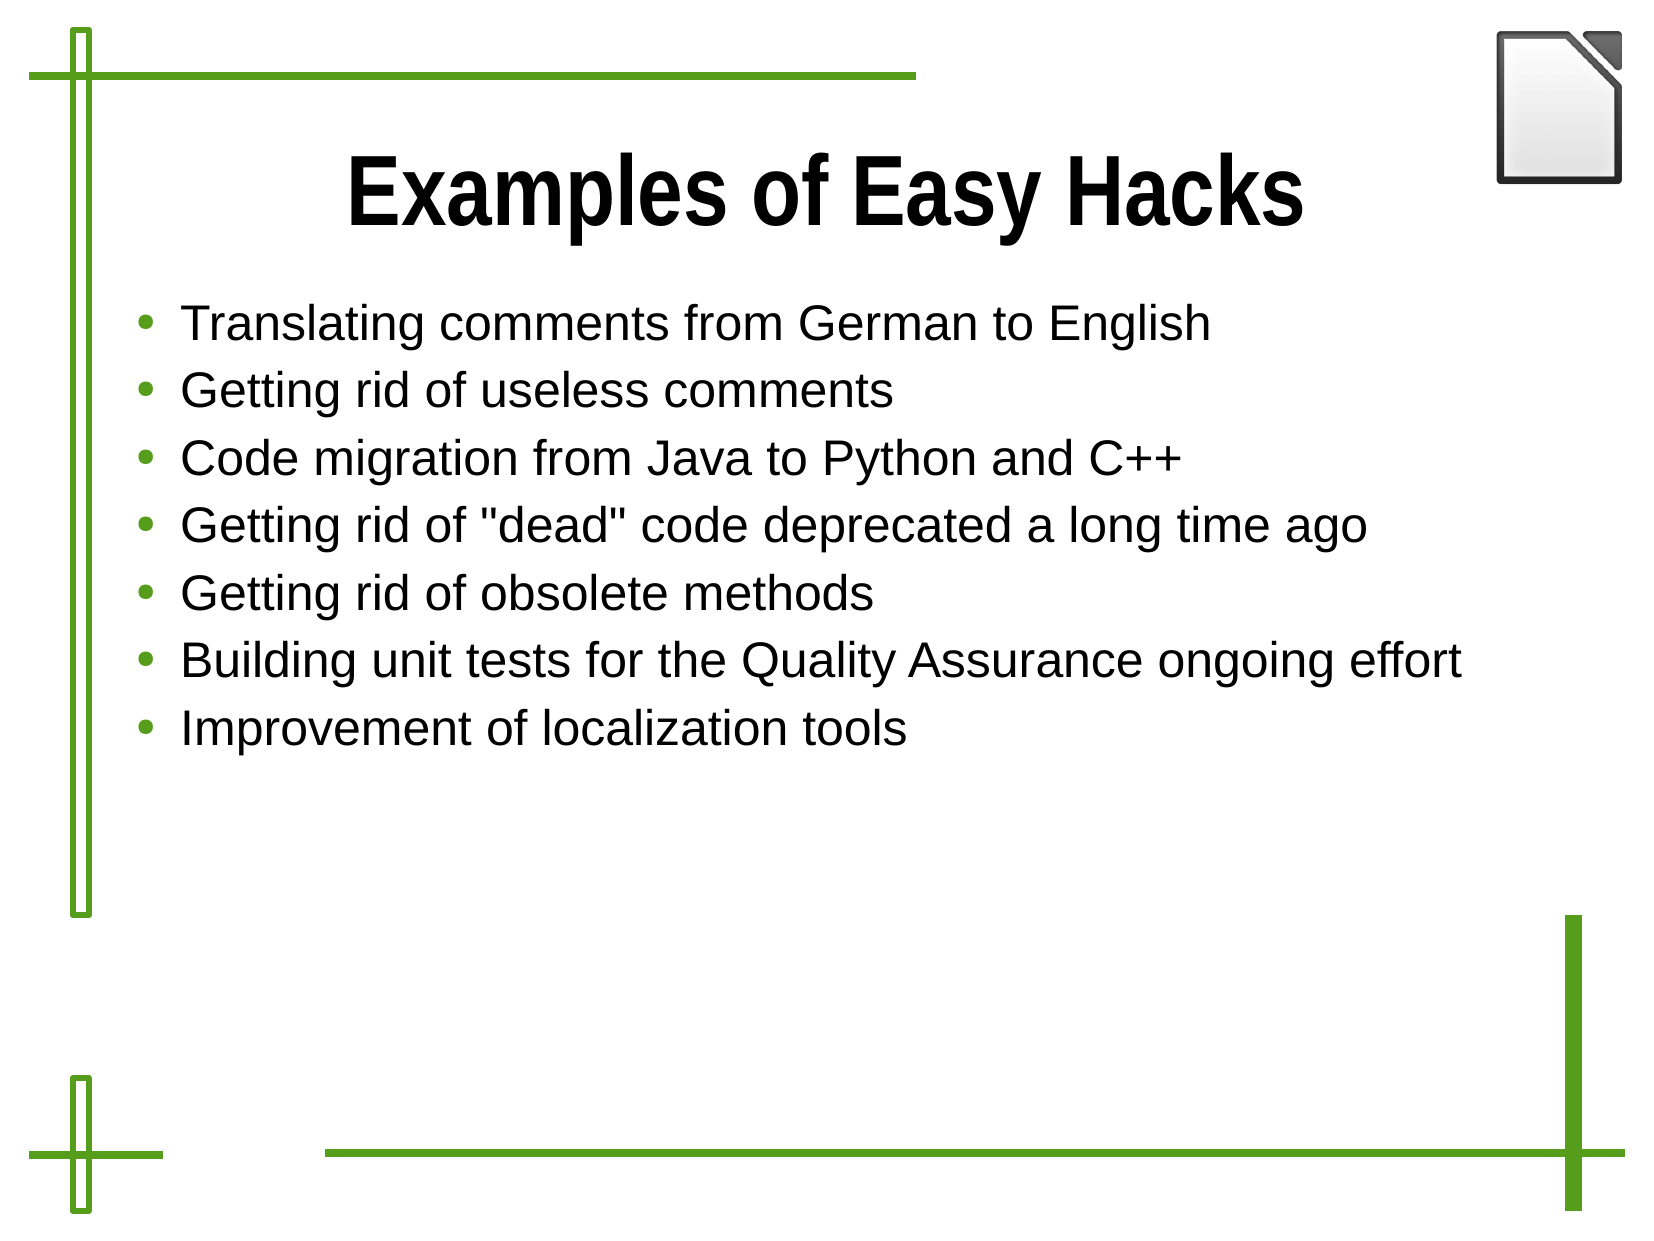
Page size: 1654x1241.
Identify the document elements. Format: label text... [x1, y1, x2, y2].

list Translating comments from German to English Getting rid of useless comments Code migration from Java to Python and C++ Getting rid of "dead" code deprecated a long time ago Getting rid of obsolete methods Building unit tests for the Quality Assurance ongoing effort Improvement of localization tools [118, 295, 1536, 1123]
title Examples of Easy Hacks [118, 118, 1536, 260]
picture [1494, 29, 1624, 186]
